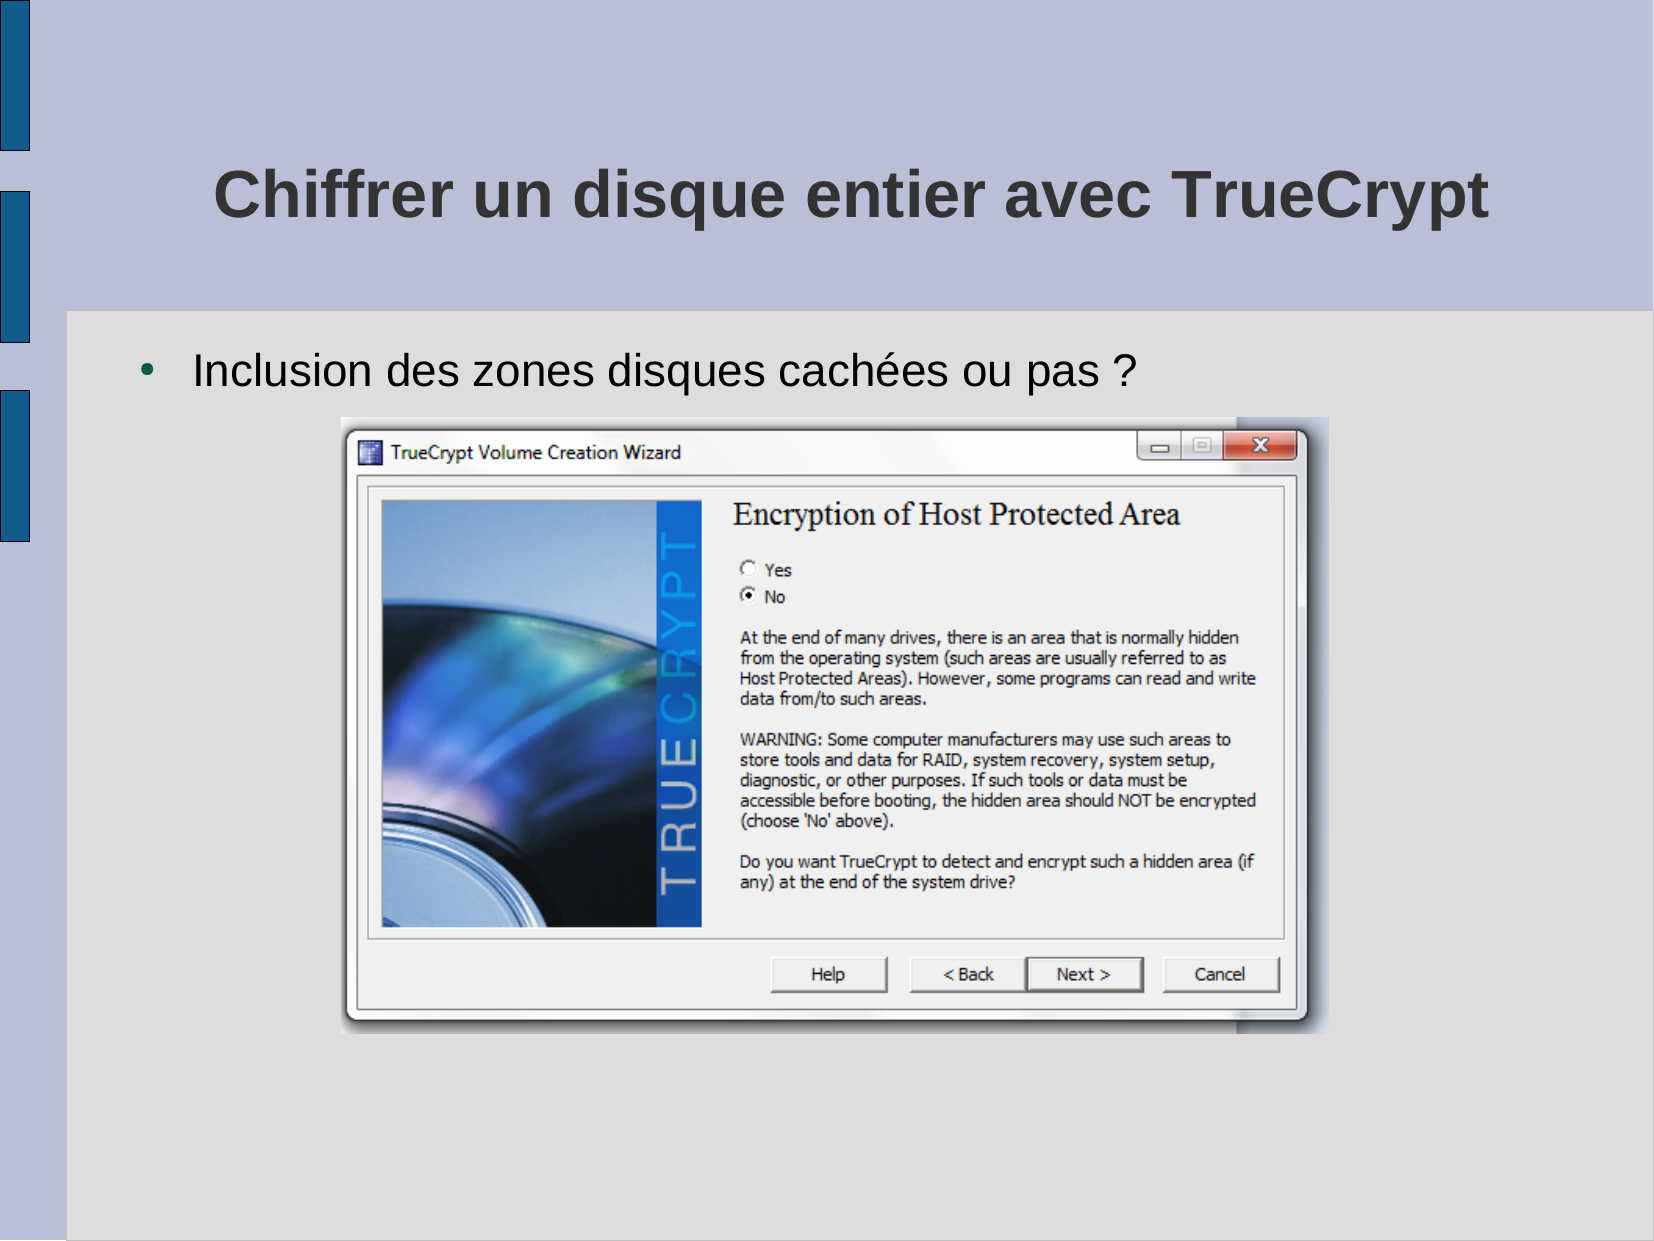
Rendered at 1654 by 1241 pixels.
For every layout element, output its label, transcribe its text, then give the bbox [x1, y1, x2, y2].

title Chiffrer un disque entier avec TrueCrypt [121, 91, 1534, 299]
list Inclusion des zones disques cachées ou pas ? [121, 344, 1534, 1127]
picture [341, 417, 1329, 1034]
